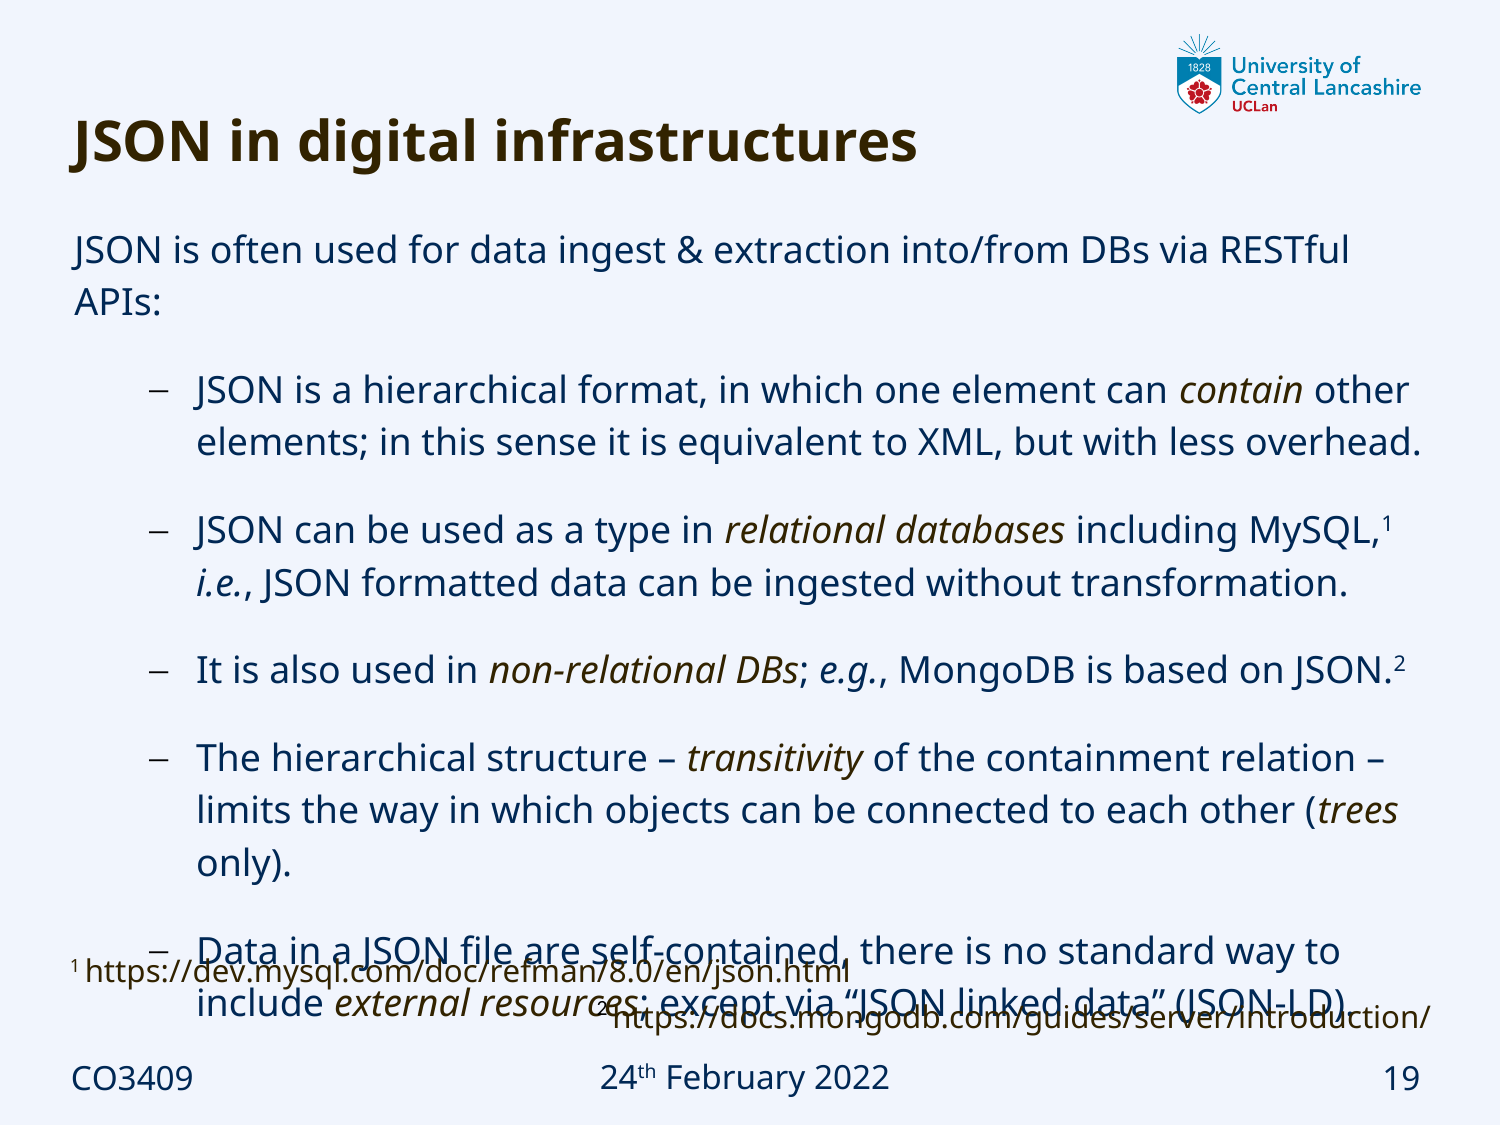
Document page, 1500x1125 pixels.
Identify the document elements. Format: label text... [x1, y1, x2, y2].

text_box 2 https://docs.mongodb.com/guides/server/introduction/ [581, 983, 1472, 1044]
picture [1177, 34, 1421, 93]
text_box 1 https://dev.mysql.com/doc/refman/8.0/en/json.html [55, 943, 980, 1004]
title JSON in digital infrastructures [58, 93, 1475, 186]
text_box JSON is often used for data ingest & extraction into/from DBs via RESTful APIs: JSON is a hierarchical format, in which one element can contain other elements; in this sense it is equivalent to XML, but with less overhead. JSON can be used as a type in relational databases including MySQL,1 i.e., JSON formatted data can be ingested without transformation. It is also used in non-relational DBs; e.g., MongoDB is based on JSON.2 The hierarchical structure – transitivity of the containment relation – limits the way in which objects can be connected to each other (trees only). Data in a JSON file are self-contained, there is no standard way to include external resources; except via “JSON linked data” (JSON-LD). [59, 210, 1449, 927]
